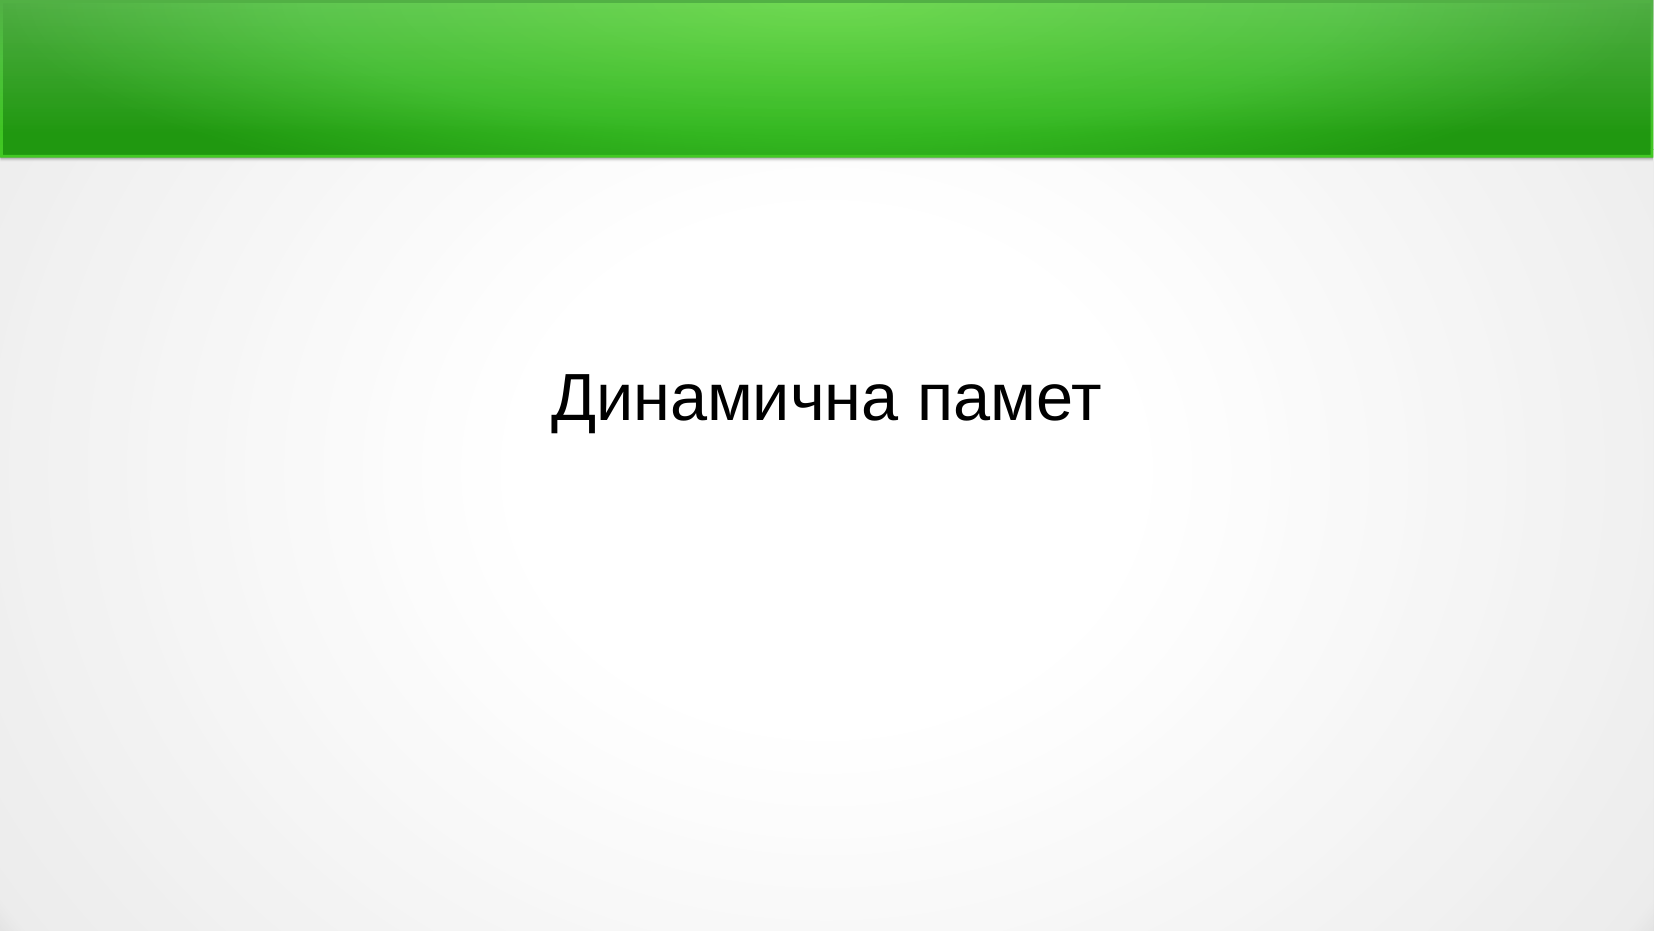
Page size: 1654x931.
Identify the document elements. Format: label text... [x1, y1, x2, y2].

subtitle Динамична памет [82, 37, 1571, 758]
